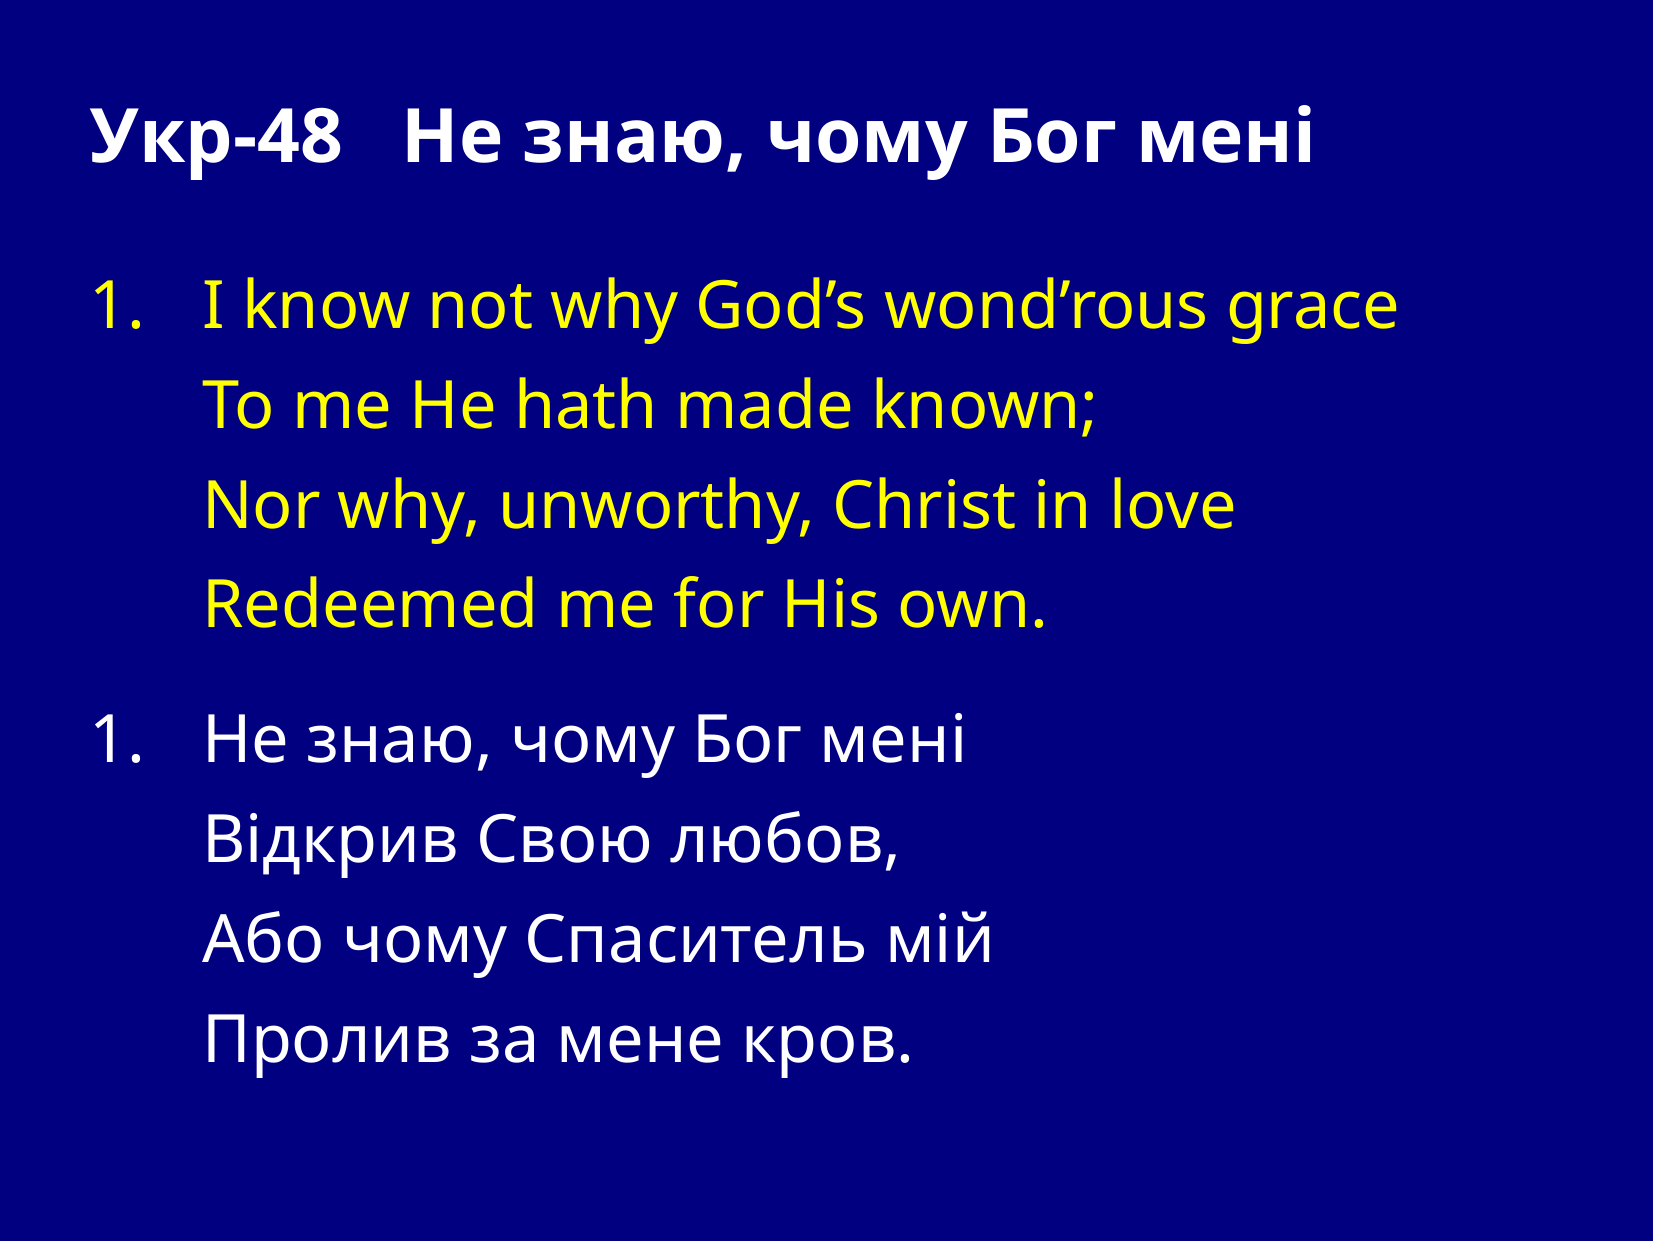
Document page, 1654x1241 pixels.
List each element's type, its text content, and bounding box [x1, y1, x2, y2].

text_box Укр-48 Не знаю, чому Бог мені [75, 75, 1576, 188]
text_box 1. I know not why God’s wond’rous grace To me He hath made known; Nor why, unworthy, Christ in love Redeemed me for His own. [75, 188, 1576, 638]
text_box 1. Не знаю, чому Бог мені Відкрив Свою любов, Або чому Спаситель мій Пролив за мене кров. [75, 675, 1576, 1163]
